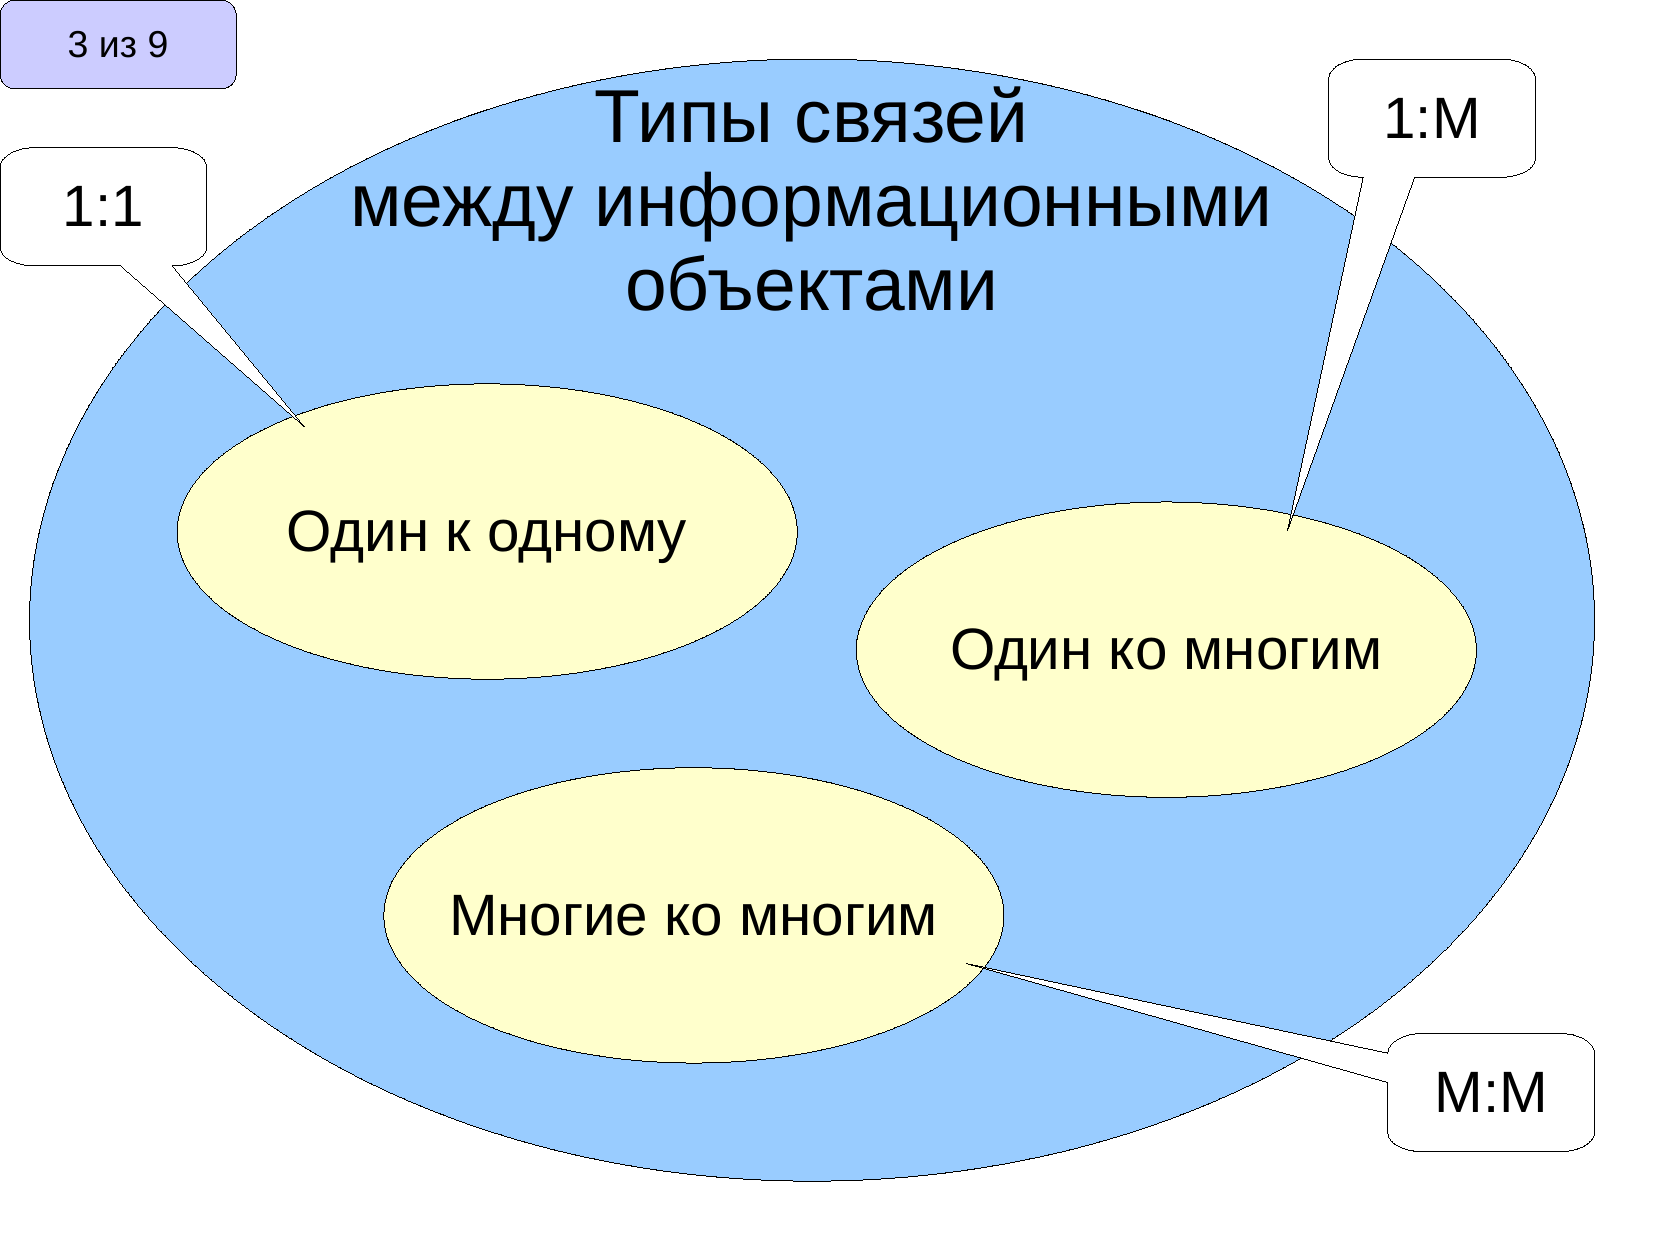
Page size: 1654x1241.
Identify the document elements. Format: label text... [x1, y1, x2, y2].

text_box Многие ко многим [383, 767, 1004, 1064]
text_box 3 из 9 [0, 0, 237, 89]
text_box 1:1 [0, 147, 305, 427]
text_box Типы связей между информационными объектами [29, 59, 1595, 1182]
text_box Один к одному [177, 383, 798, 680]
text_box 1:М [1287, 59, 1536, 531]
text_box Один ко многим [856, 501, 1477, 798]
text_box М:М [966, 963, 1595, 1152]
